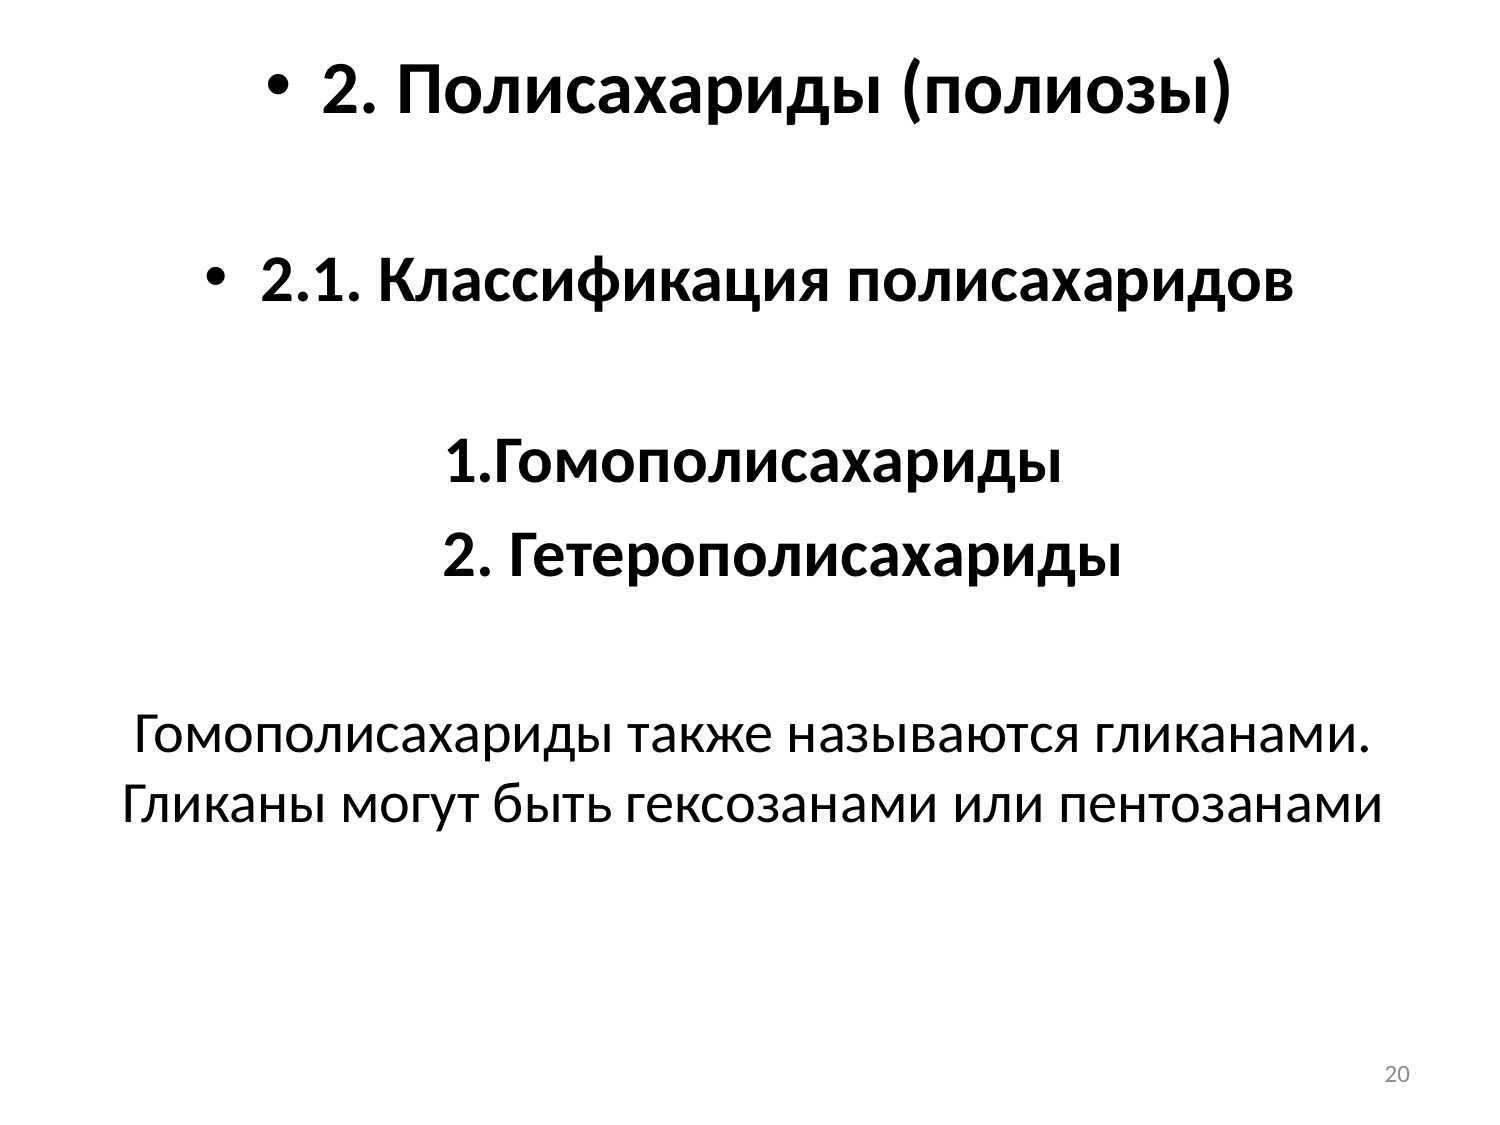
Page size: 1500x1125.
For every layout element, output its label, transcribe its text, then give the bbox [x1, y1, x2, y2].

list 2. Полисахариды (полиозы) 2.1. Классификация полисахаридов 1.Гомополисахариды 2. Гетерополисахариды Гомополисахариды также называются гликанами. Гликаны могут быть гексозанами или пентозанами [41, 30, 1459, 1012]
slide_number <номер> [1074, 1042, 1425, 1103]
